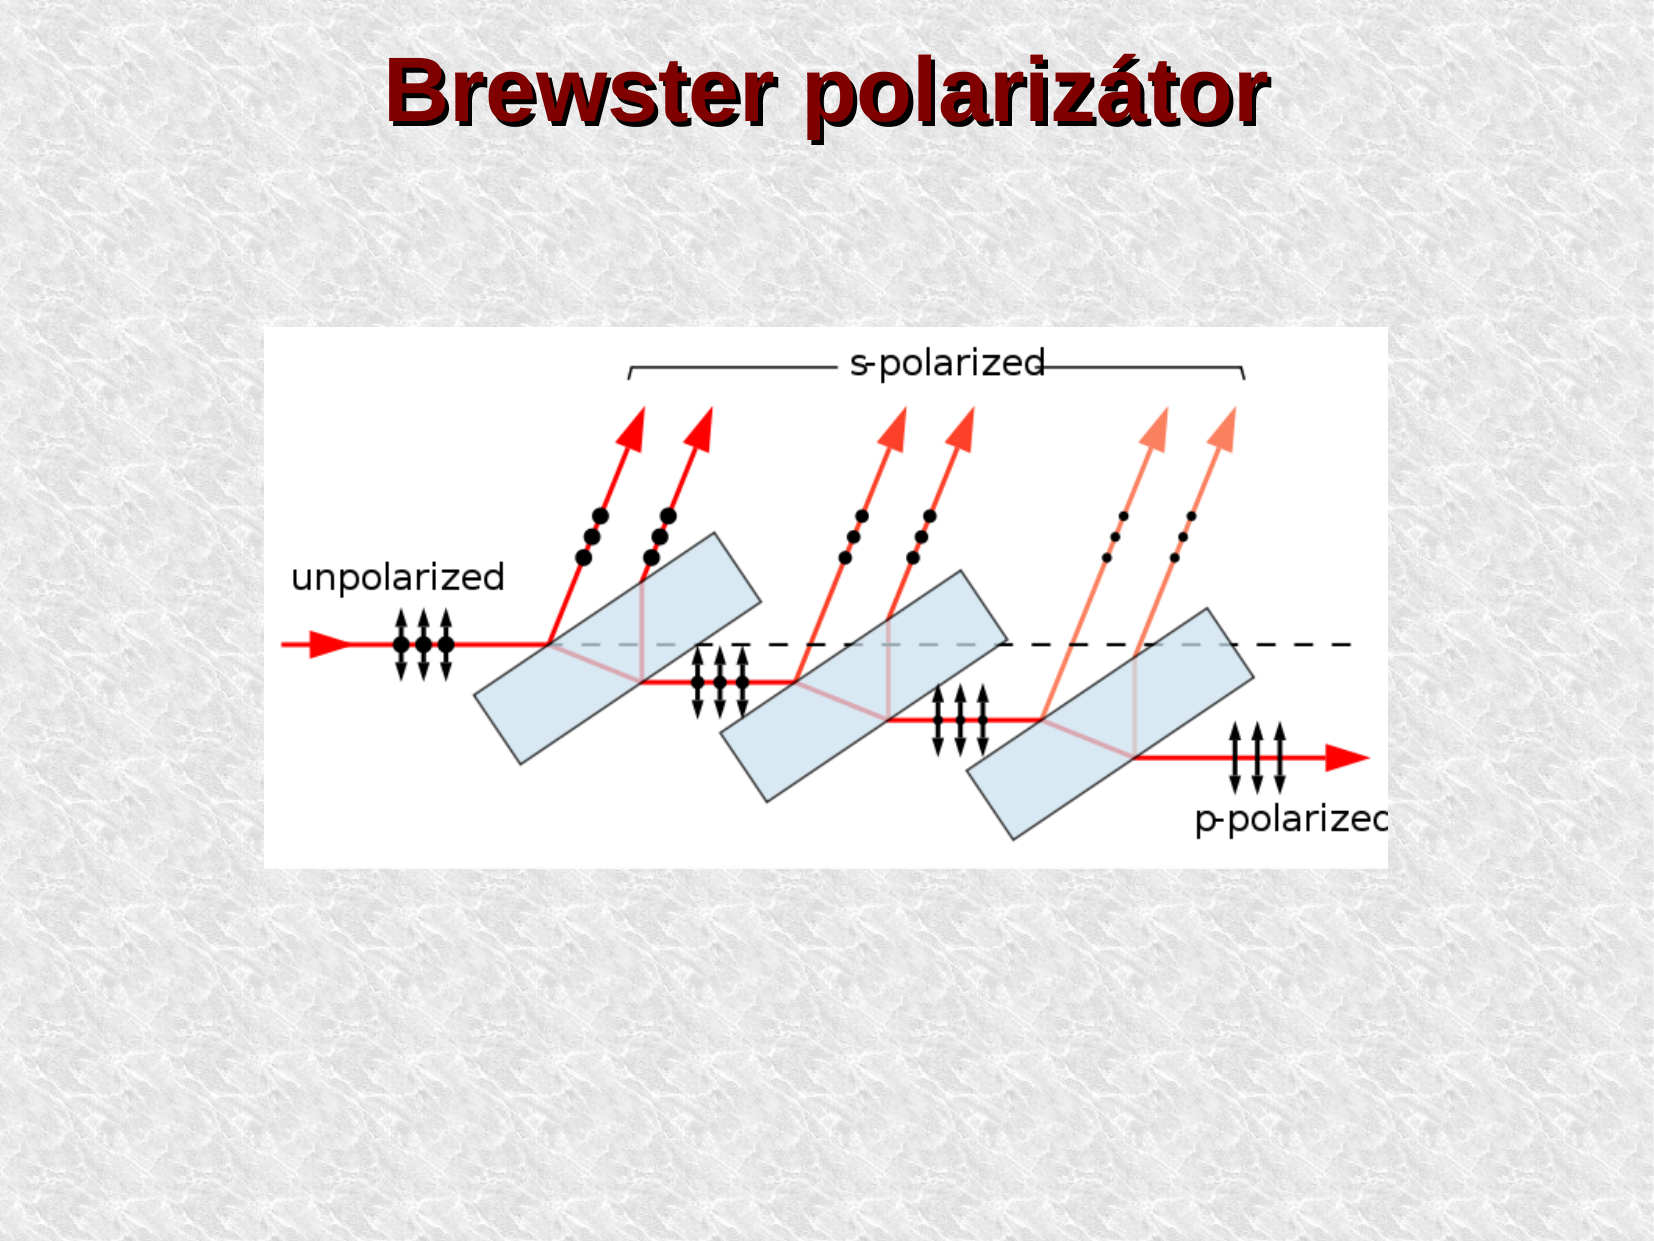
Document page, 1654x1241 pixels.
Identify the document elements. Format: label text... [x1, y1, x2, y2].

picture [0, 0, 1654, 1241]
title Brewster polarizátor [83, 20, 1572, 160]
